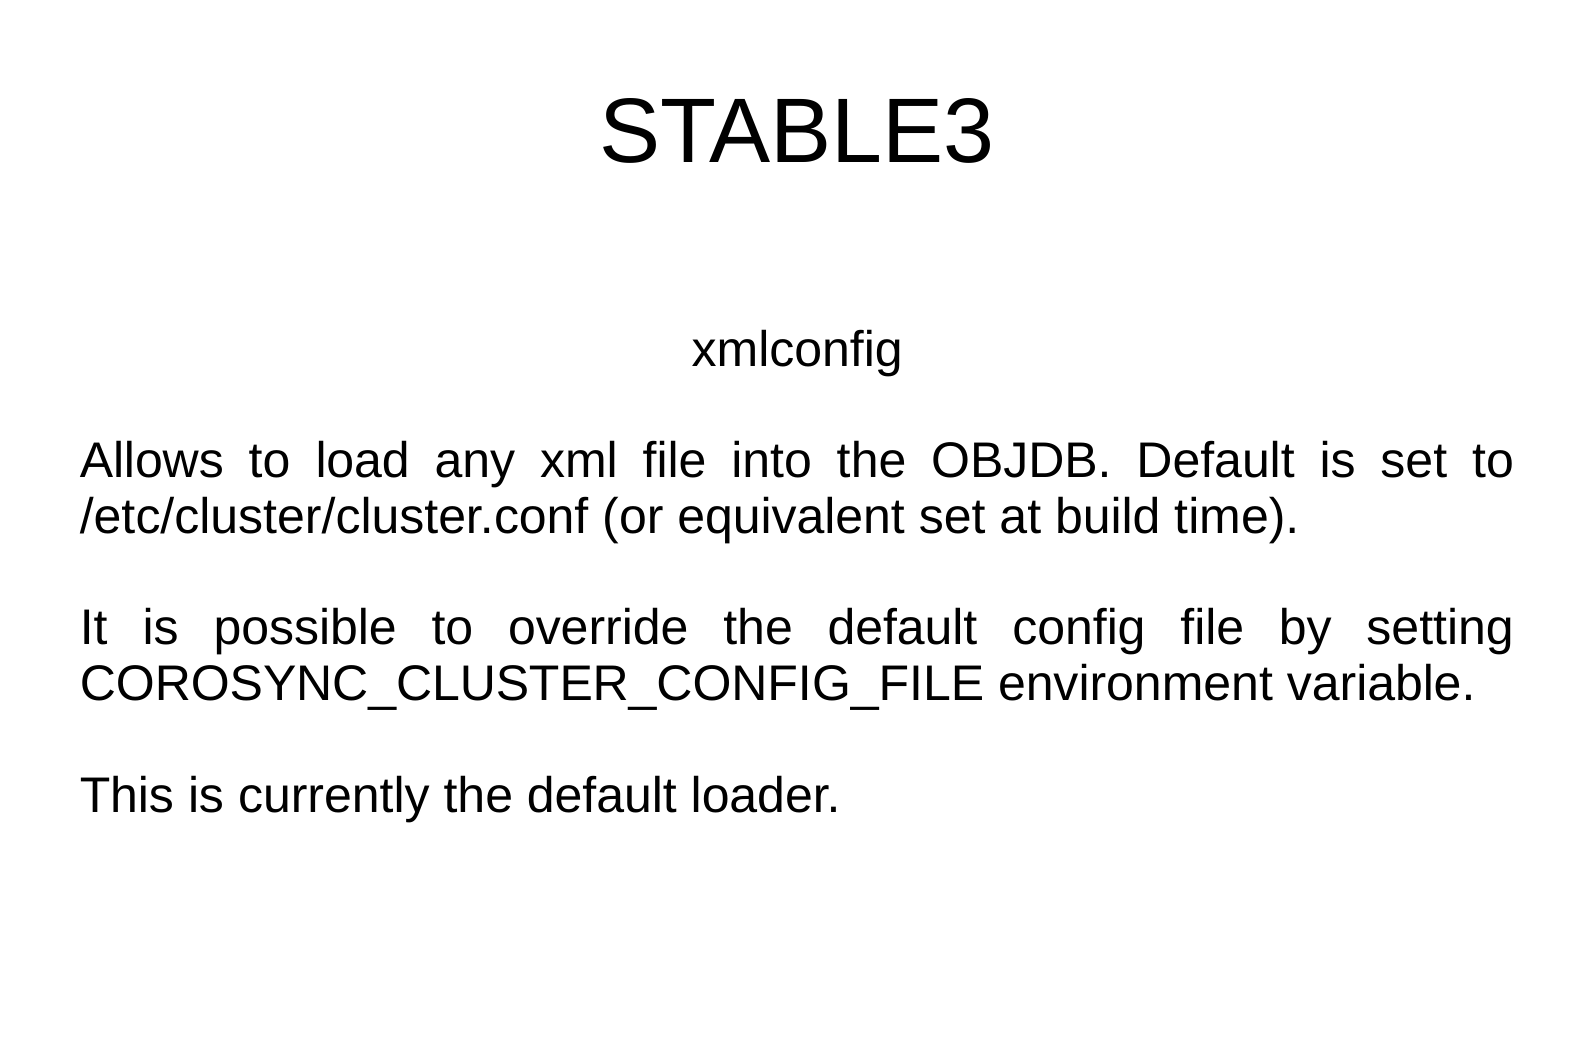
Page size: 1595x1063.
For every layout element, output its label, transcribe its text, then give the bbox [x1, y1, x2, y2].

subtitle xmlconfig Allows to load any xml file into the OBJDB. Default is set to /etc/cluster/cluster.conf (or equivalent set at build time). It is possible to override the default config file by setting COROSYNC_CLUSTER_CONFIG_FILE environment variable. This is currently the default loader. [79, 256, 1515, 943]
title STABLE3 [79, 49, 1515, 213]
